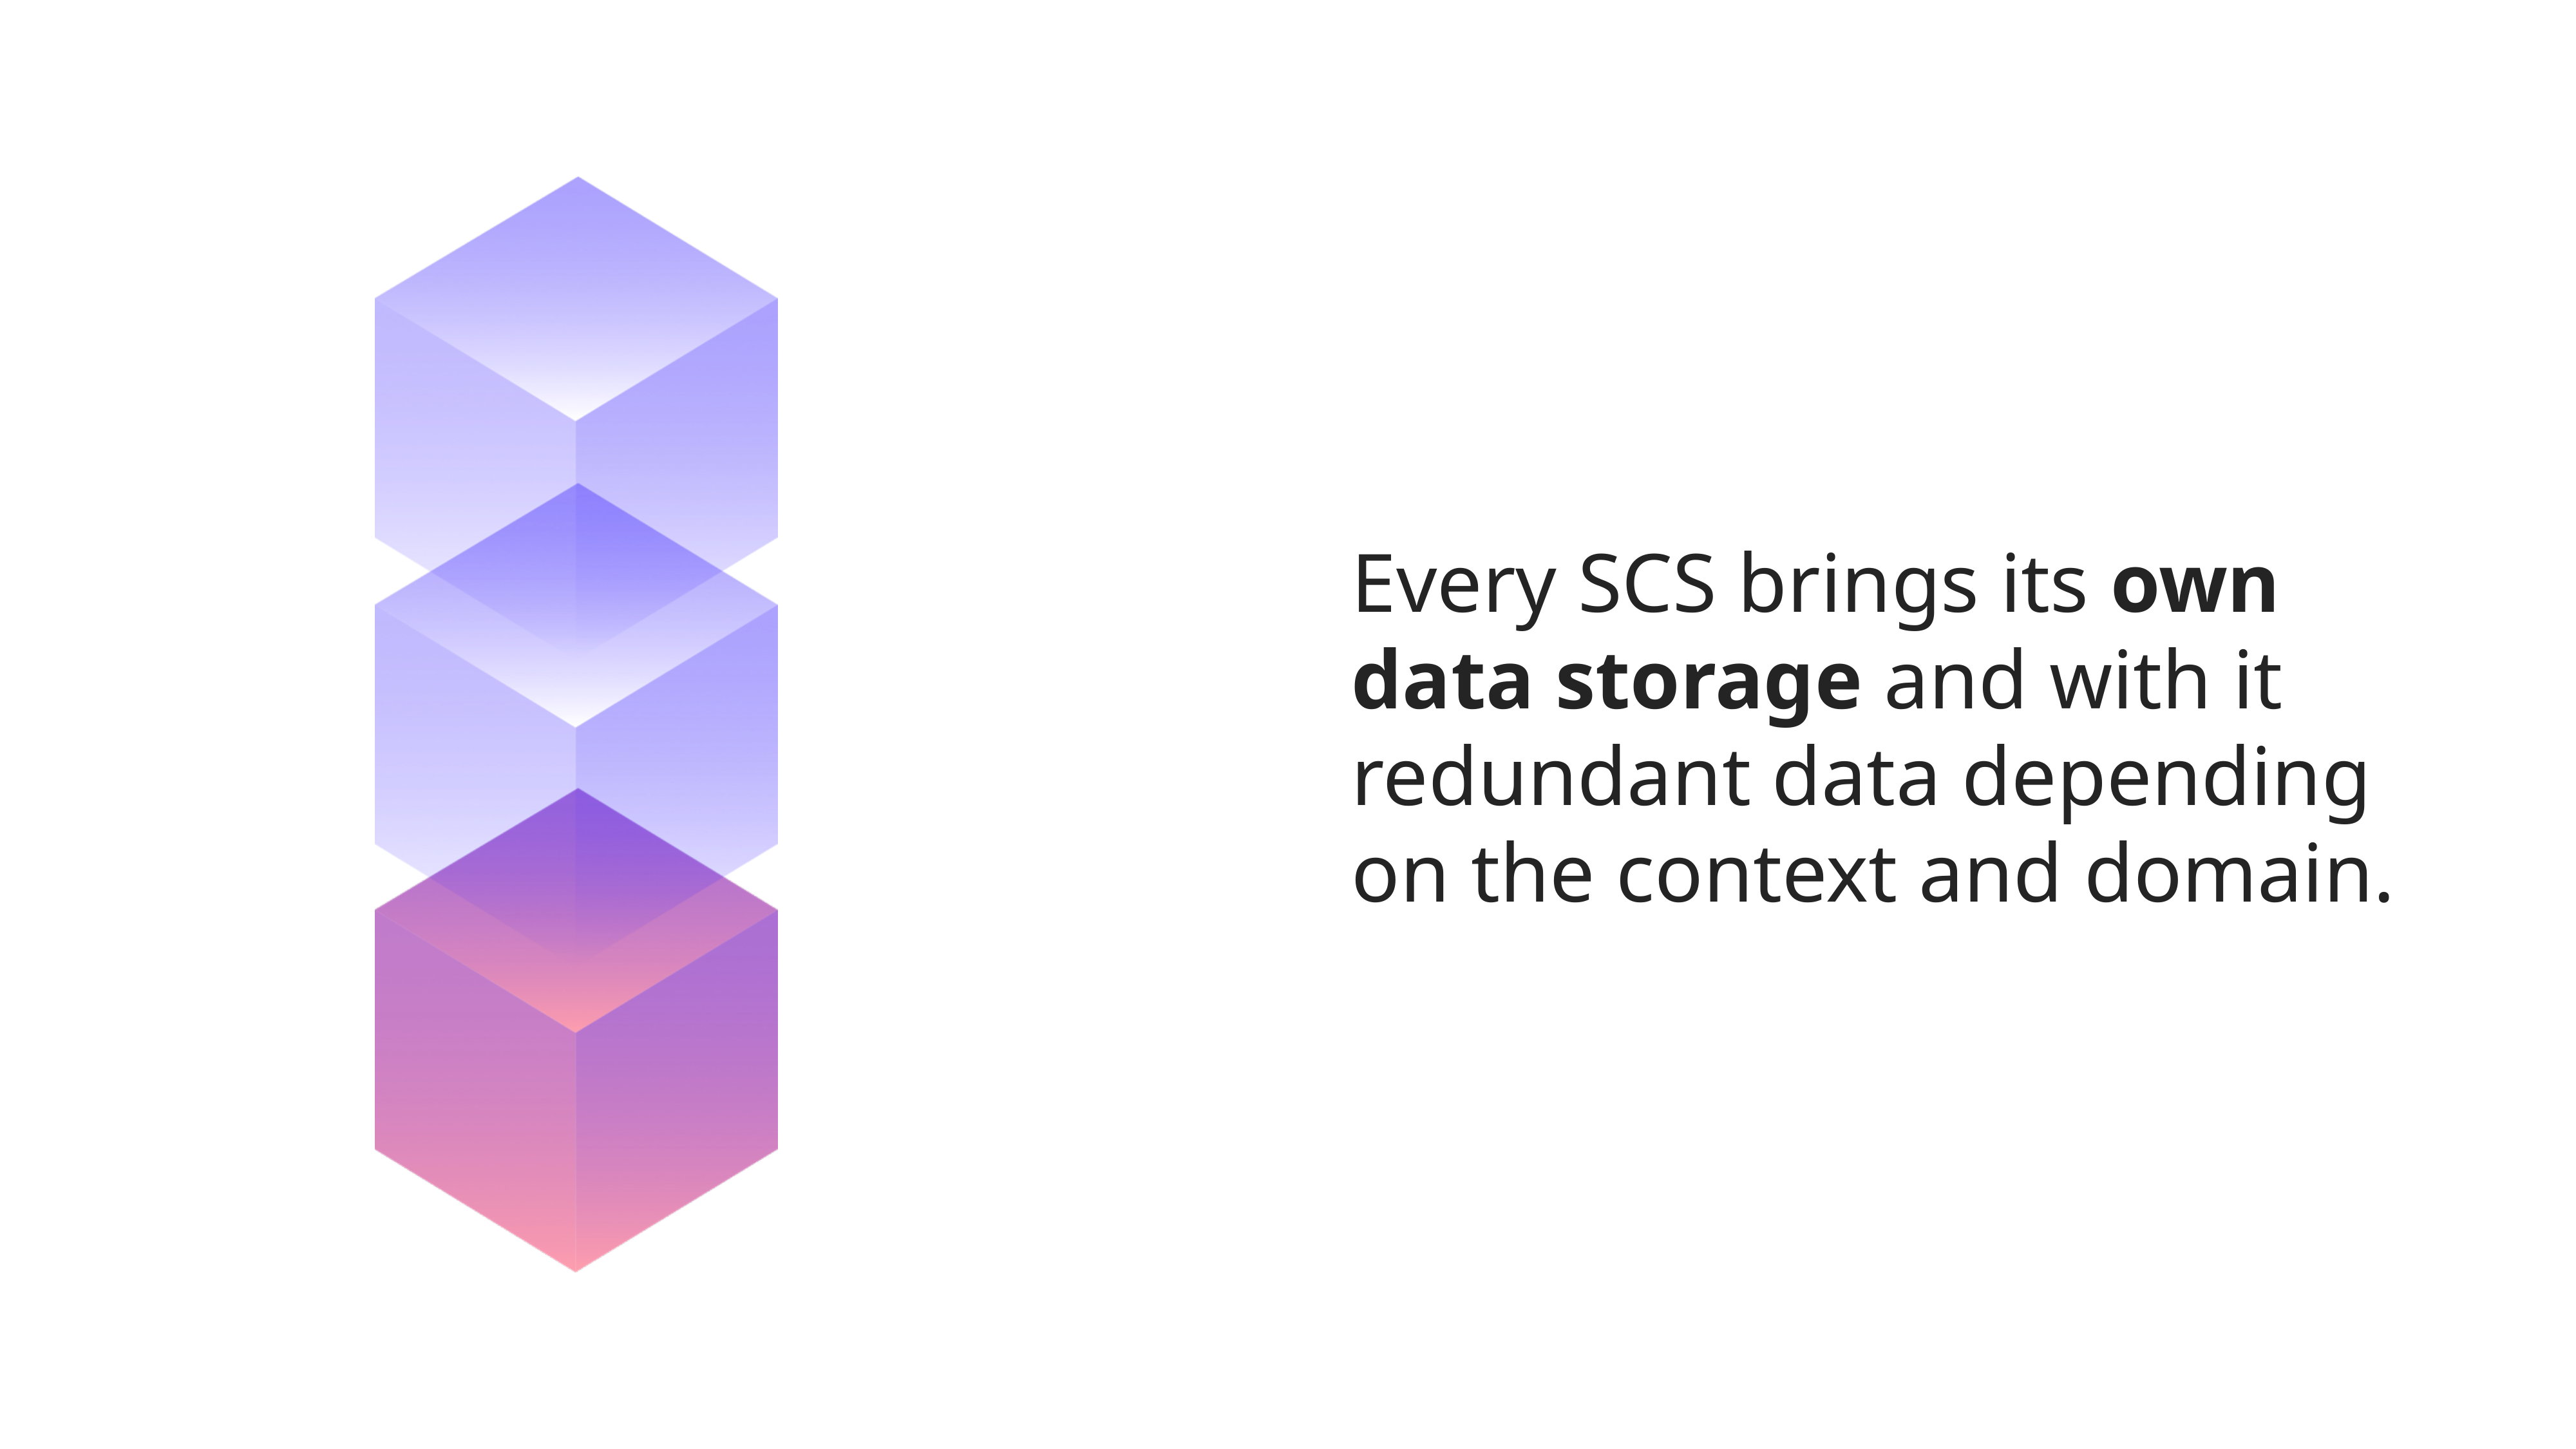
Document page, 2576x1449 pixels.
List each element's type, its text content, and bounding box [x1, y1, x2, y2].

picture [375, 176, 778, 1273]
list Every SCS brings its own data storage and with it redundant data depending on the context and domain. [1351, 127, 2423, 1322]
